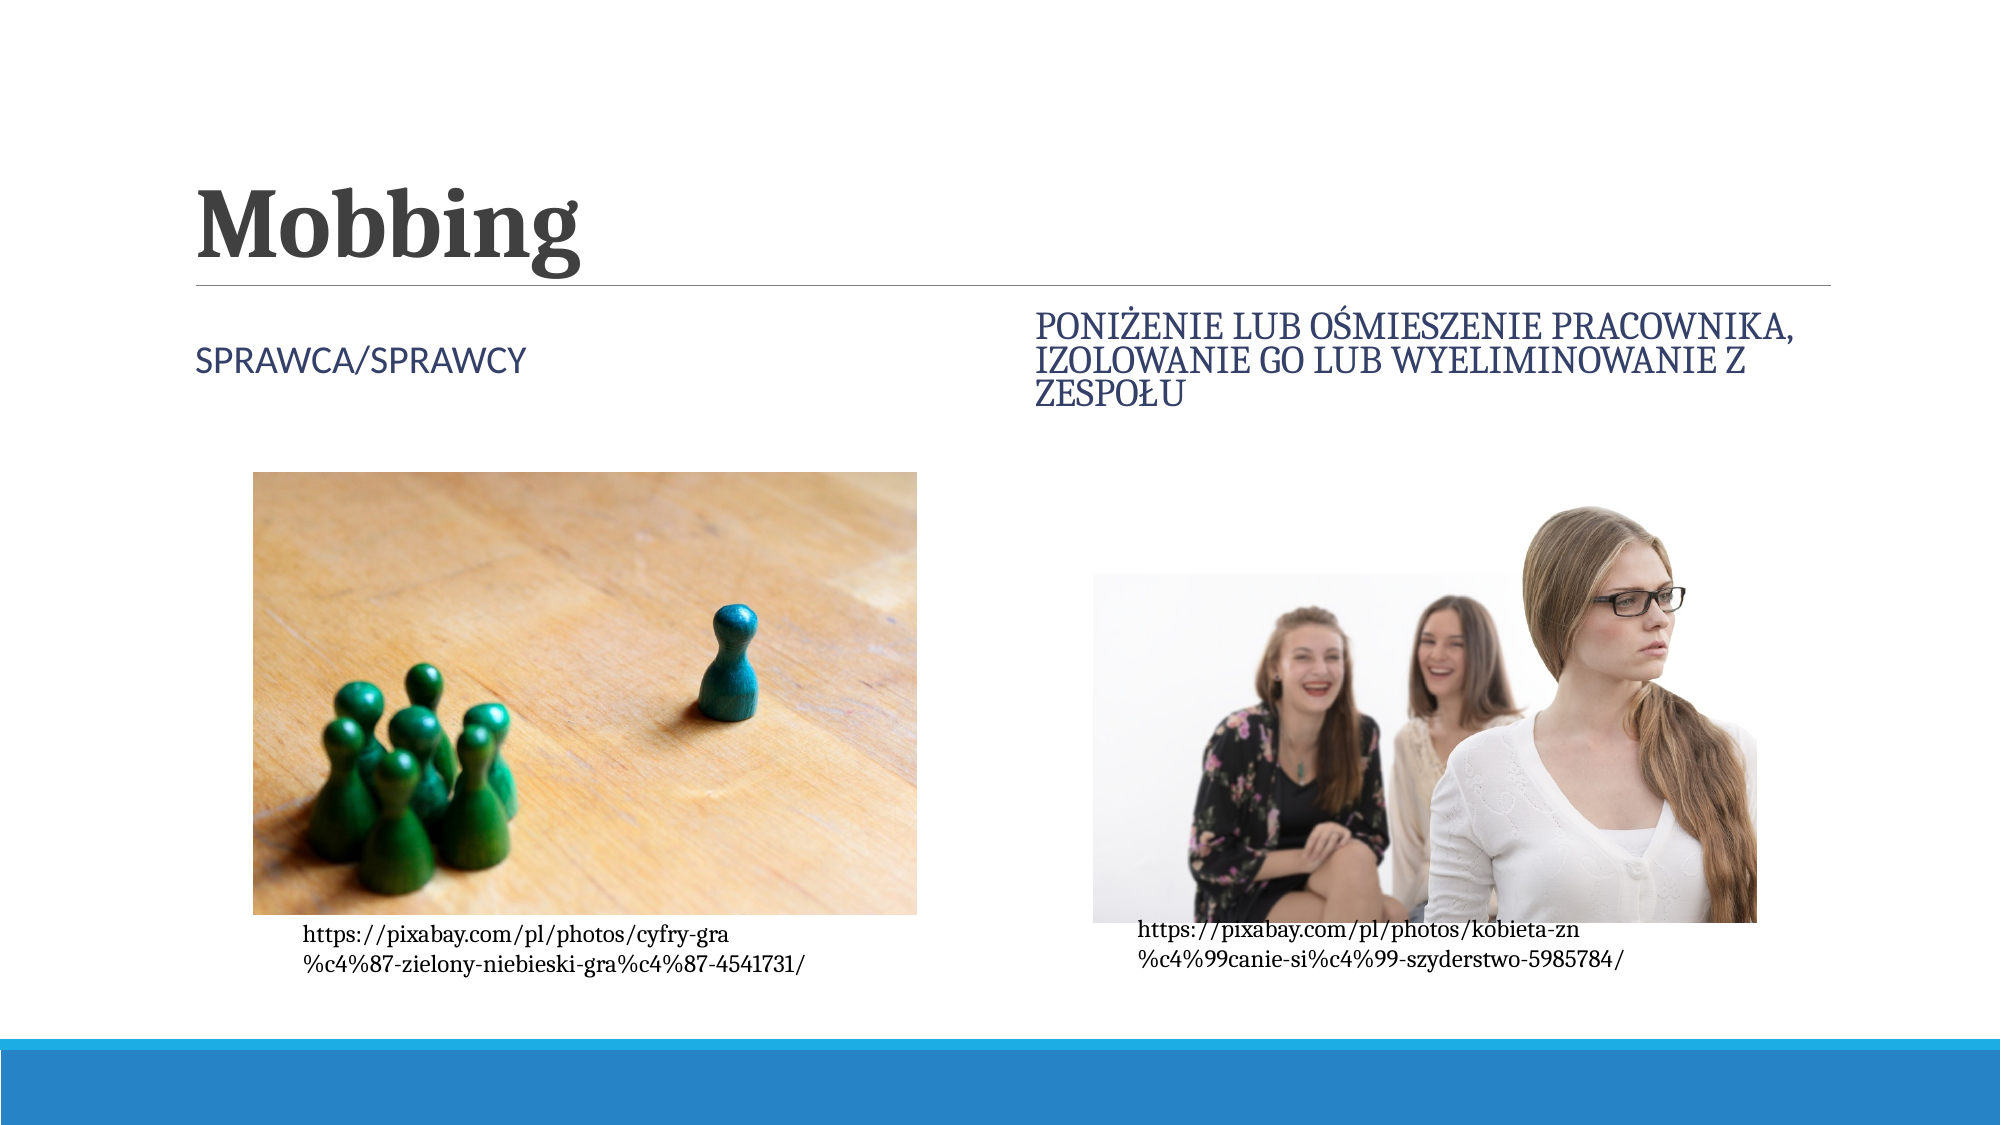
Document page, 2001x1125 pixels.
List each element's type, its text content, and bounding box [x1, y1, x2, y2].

picture [1093, 463, 1757, 923]
text_box https://pixabay.com/pl/photos/kobieta-zn%c4%99canie-si%c4%99-szyderstwo-5985784/ [1122, 905, 1661, 980]
picture [253, 472, 917, 915]
text_box https://pixabay.com/pl/photos/cyfry-gra%c4%87-zielony-niebieski-gra%c4%87-4541731/ [288, 910, 827, 985]
list Sprawca/sprawcy [180, 302, 991, 424]
title Mobbing [180, 47, 1831, 286]
list poniżenie lub ośmieszenie pracownika, izolowanie go lub wyeliminowanie z zespołu [1020, 302, 1831, 424]
